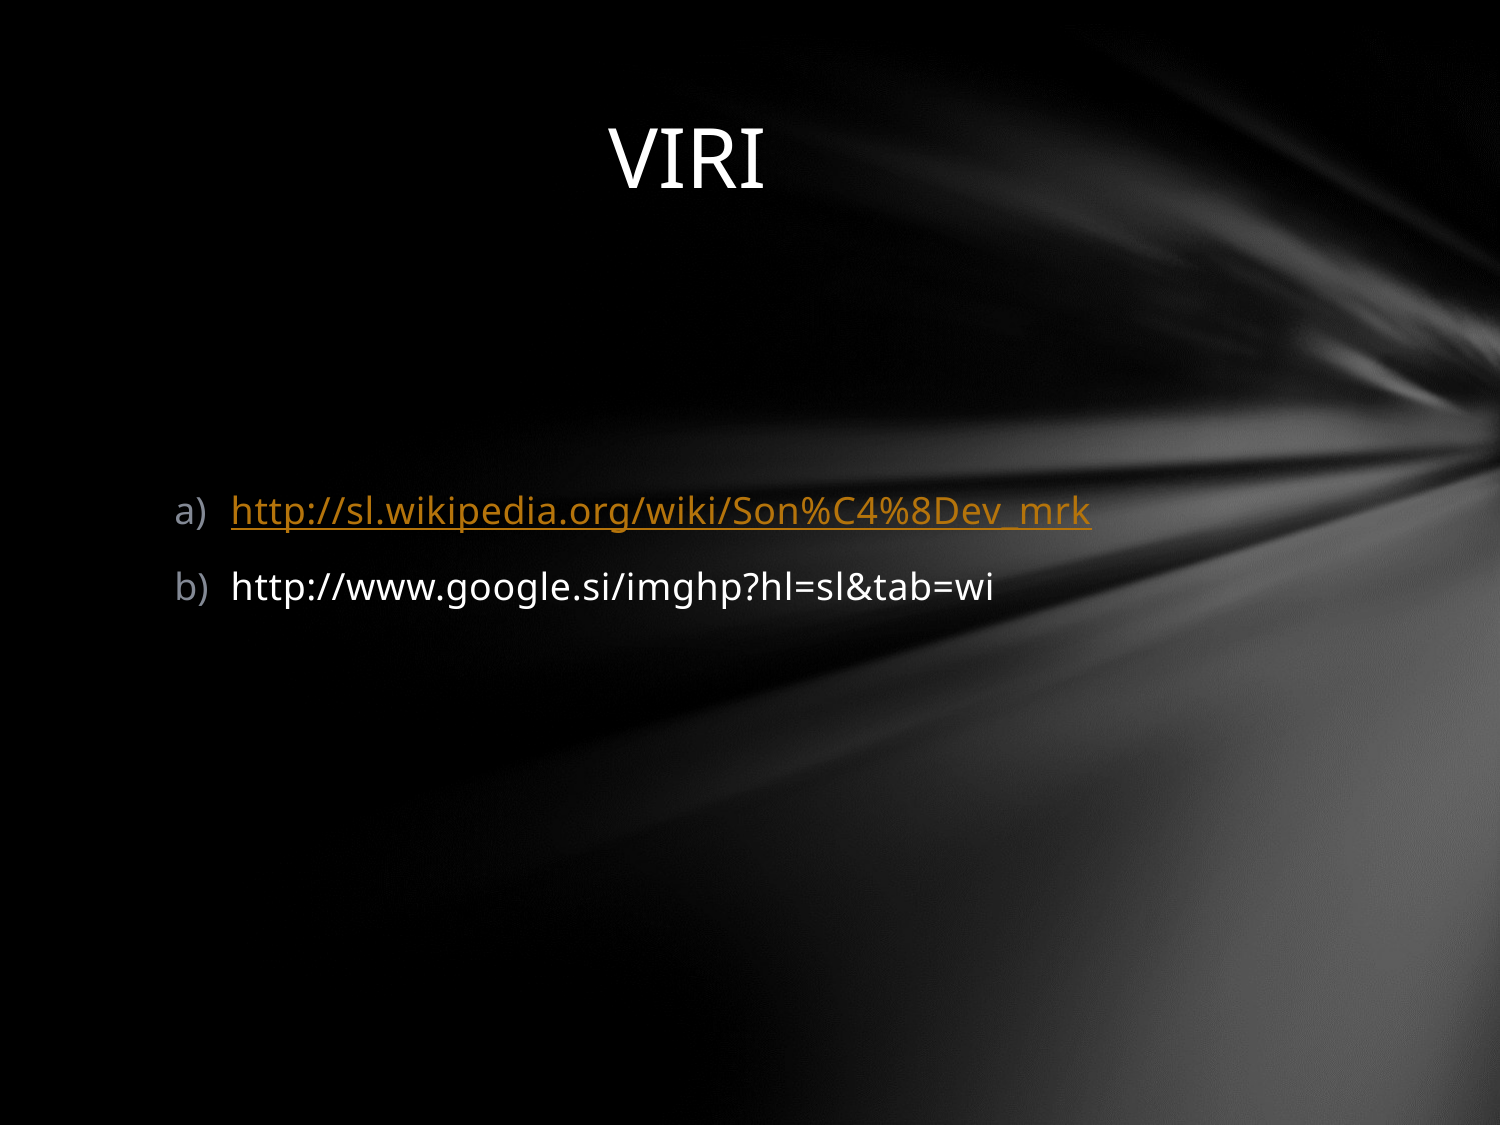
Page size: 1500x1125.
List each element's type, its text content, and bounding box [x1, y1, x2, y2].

title VIRI [57, 37, 1318, 213]
list http://sl.wikipedia.org/wiki/Son%C4%8Dev_mrk http://www.google.si/imghp?hl=sl&tab=wi [159, 479, 1420, 744]
picture [0, 0, 1500, 1125]
